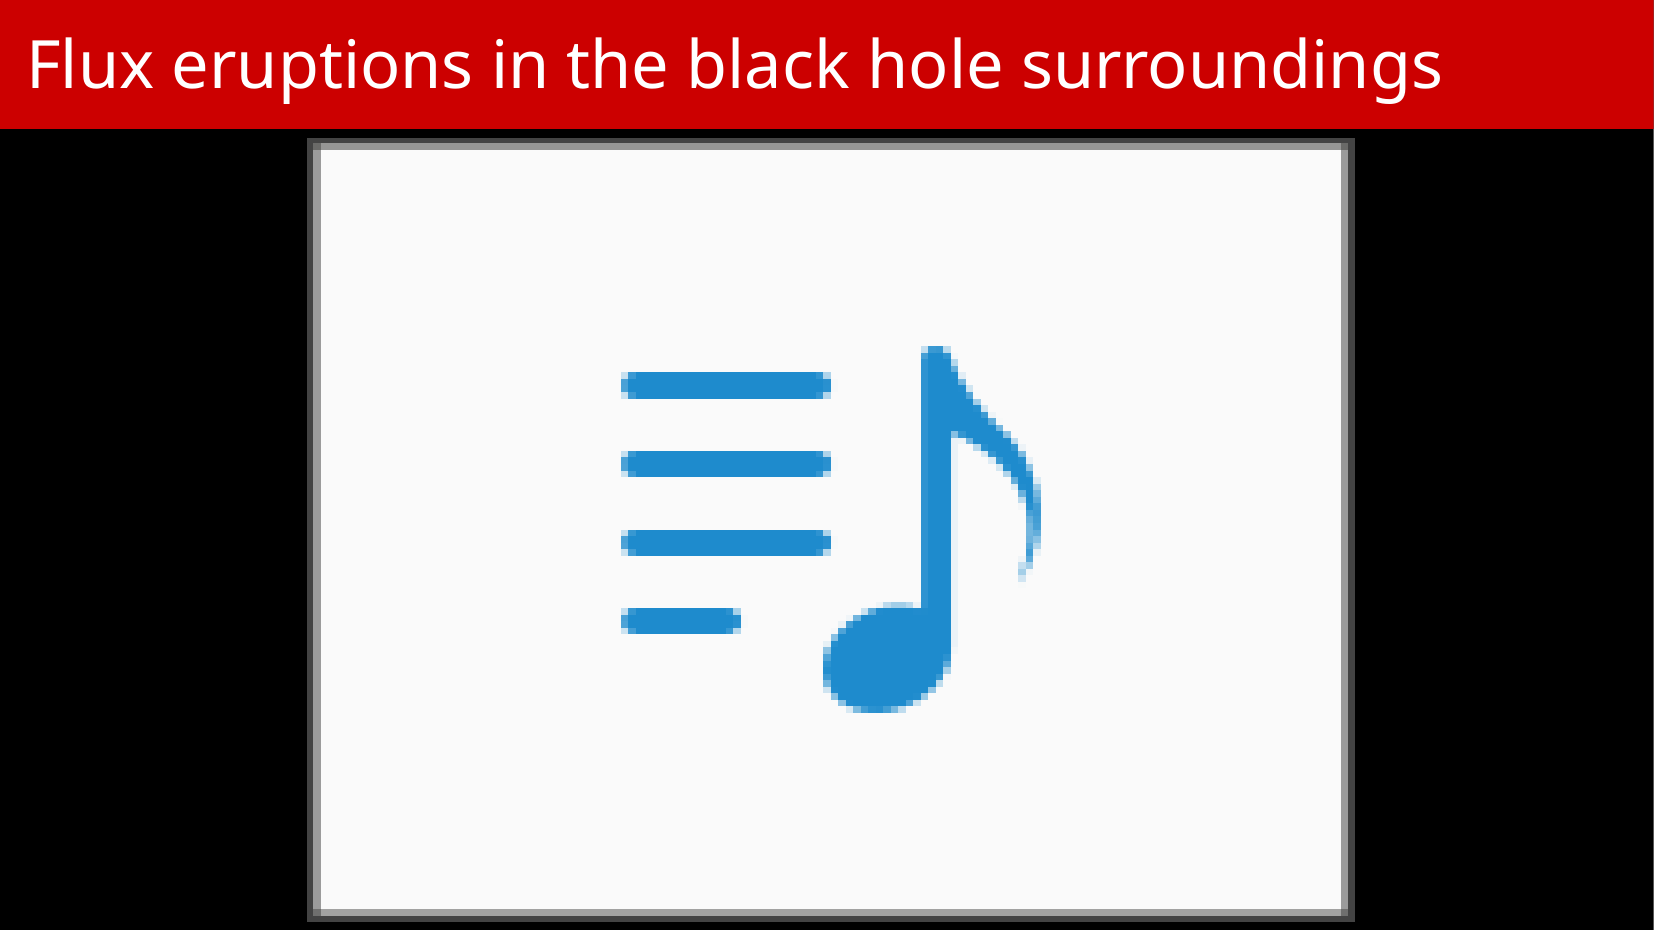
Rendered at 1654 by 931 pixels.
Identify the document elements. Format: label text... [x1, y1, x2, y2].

title Flux eruptions in the black hole surroundings [26, 9, 1567, 113]
text_box [305, 136, 1356, 923]
